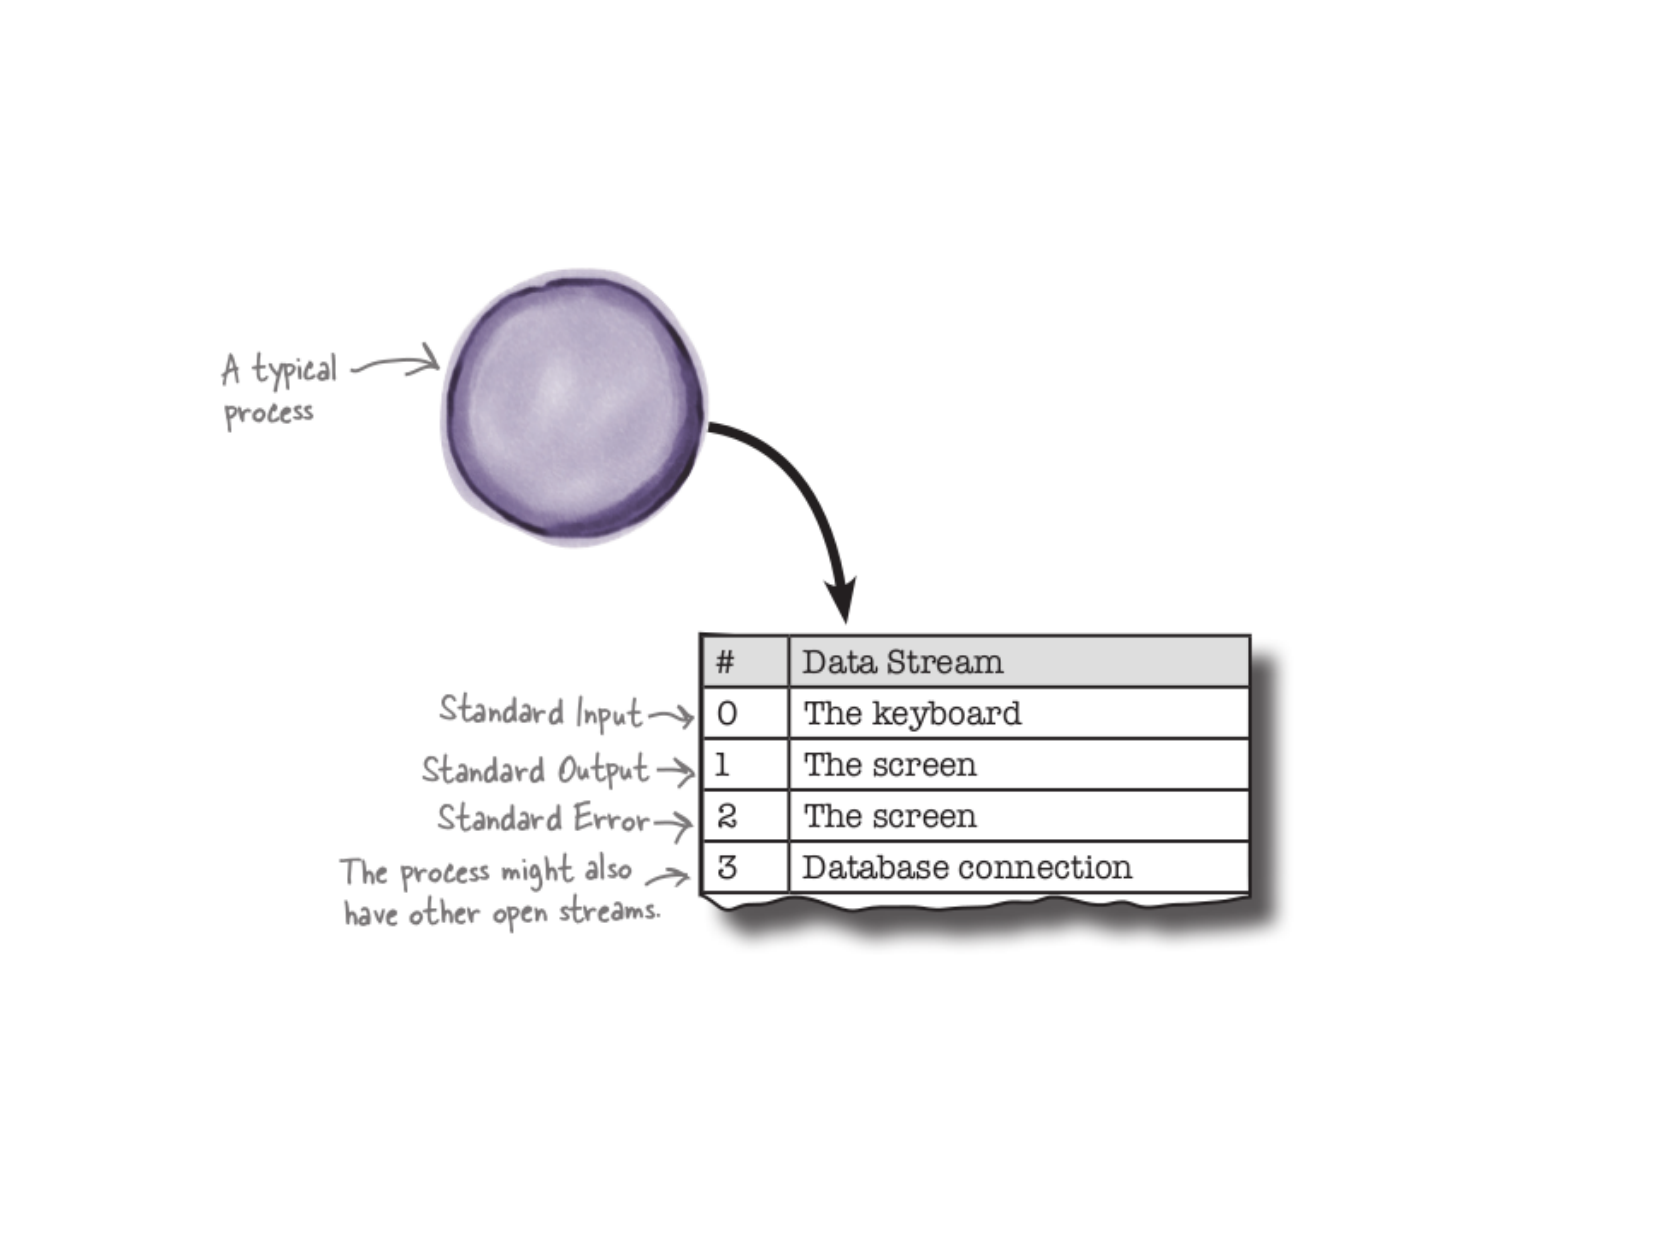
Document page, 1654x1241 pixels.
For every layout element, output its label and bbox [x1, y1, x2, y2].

picture [35, 247, 1630, 969]
